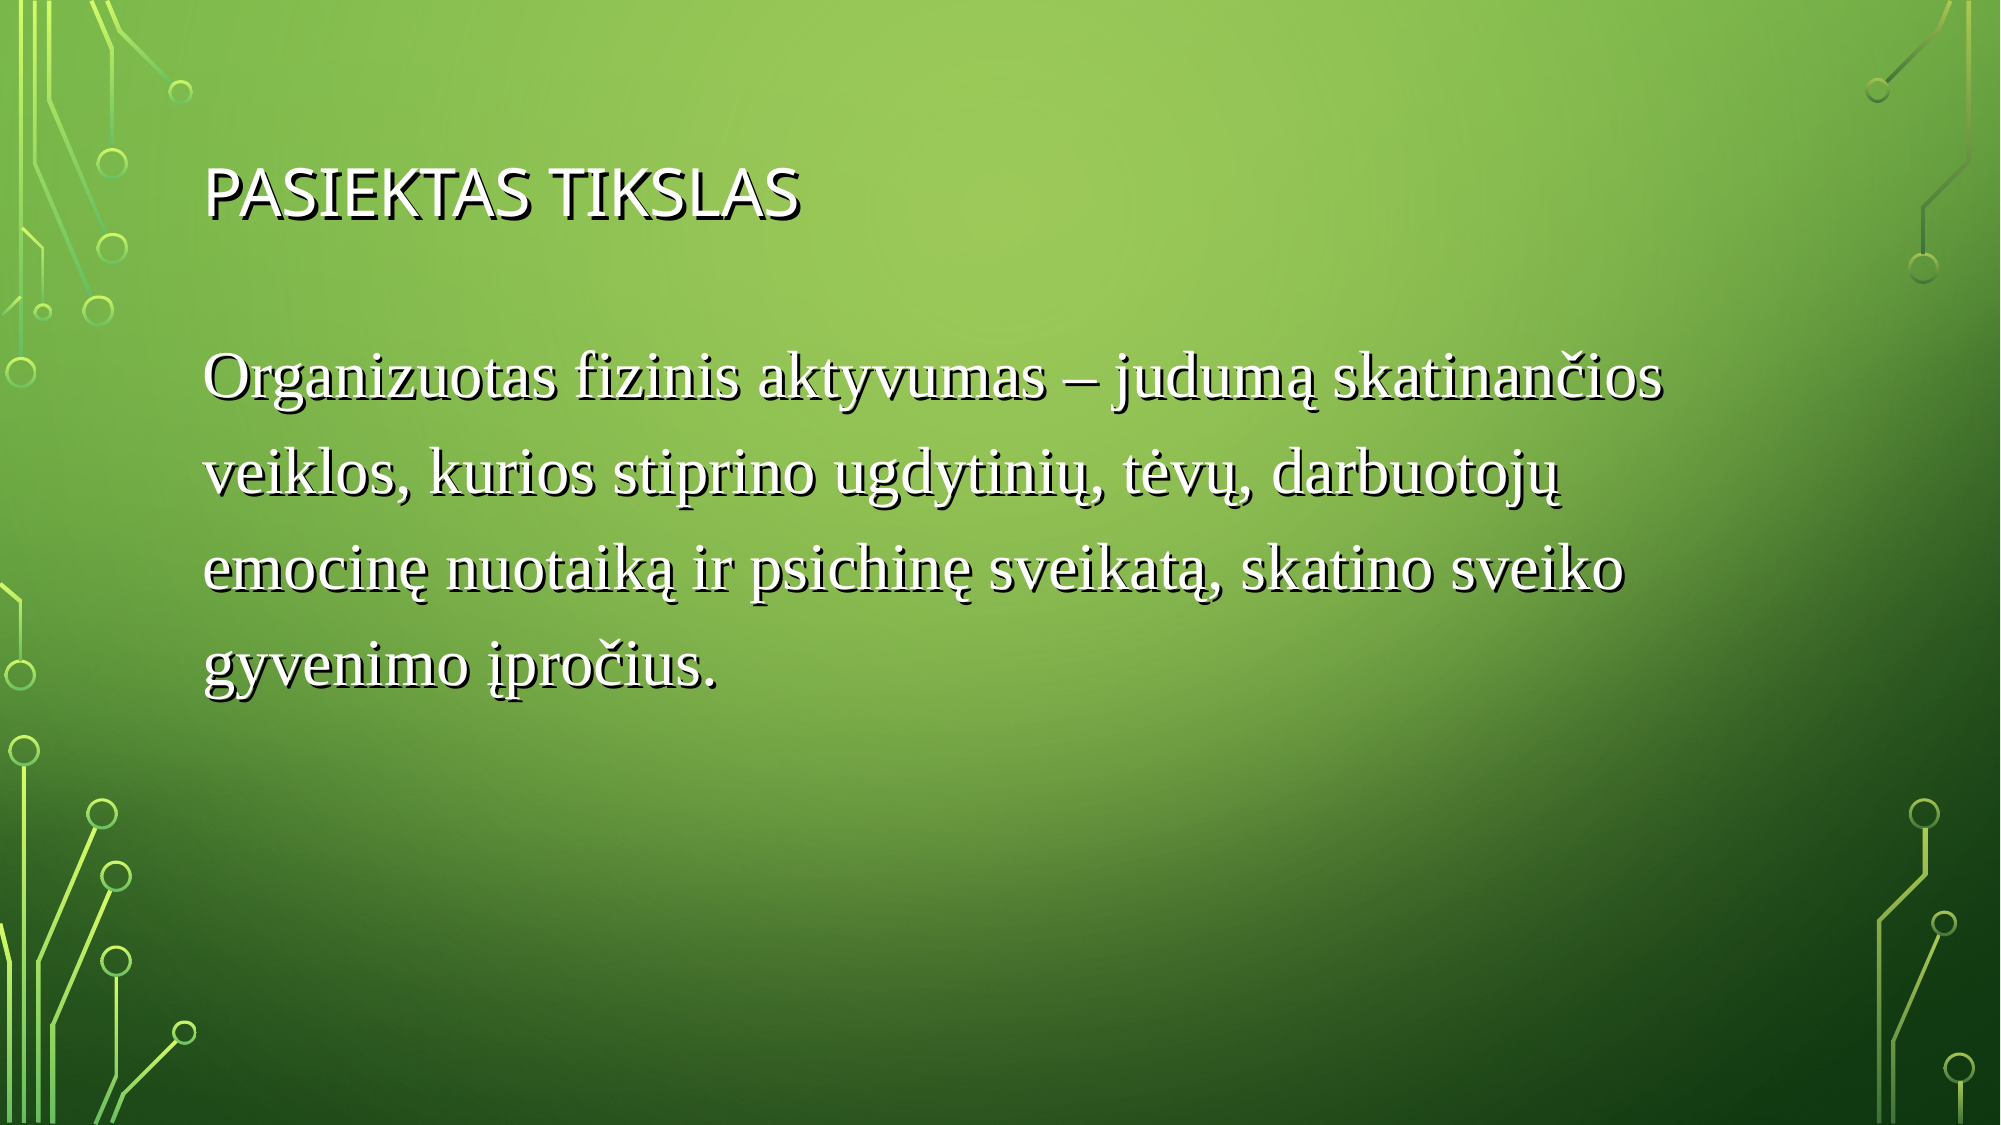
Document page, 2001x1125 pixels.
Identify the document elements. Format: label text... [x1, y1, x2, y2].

list Organizuotas fizinis aktyvumas – judumą skatinančios veiklos, kurios stiprino ugdytinių, tėvų, darbuotojų emocinę nuotaiką ir psichinę sveikatą, skatino sveiko gyvenimo įpročius. [187, 307, 1813, 950]
title PASIEKTAS TIKSLAS [187, 101, 1813, 289]
